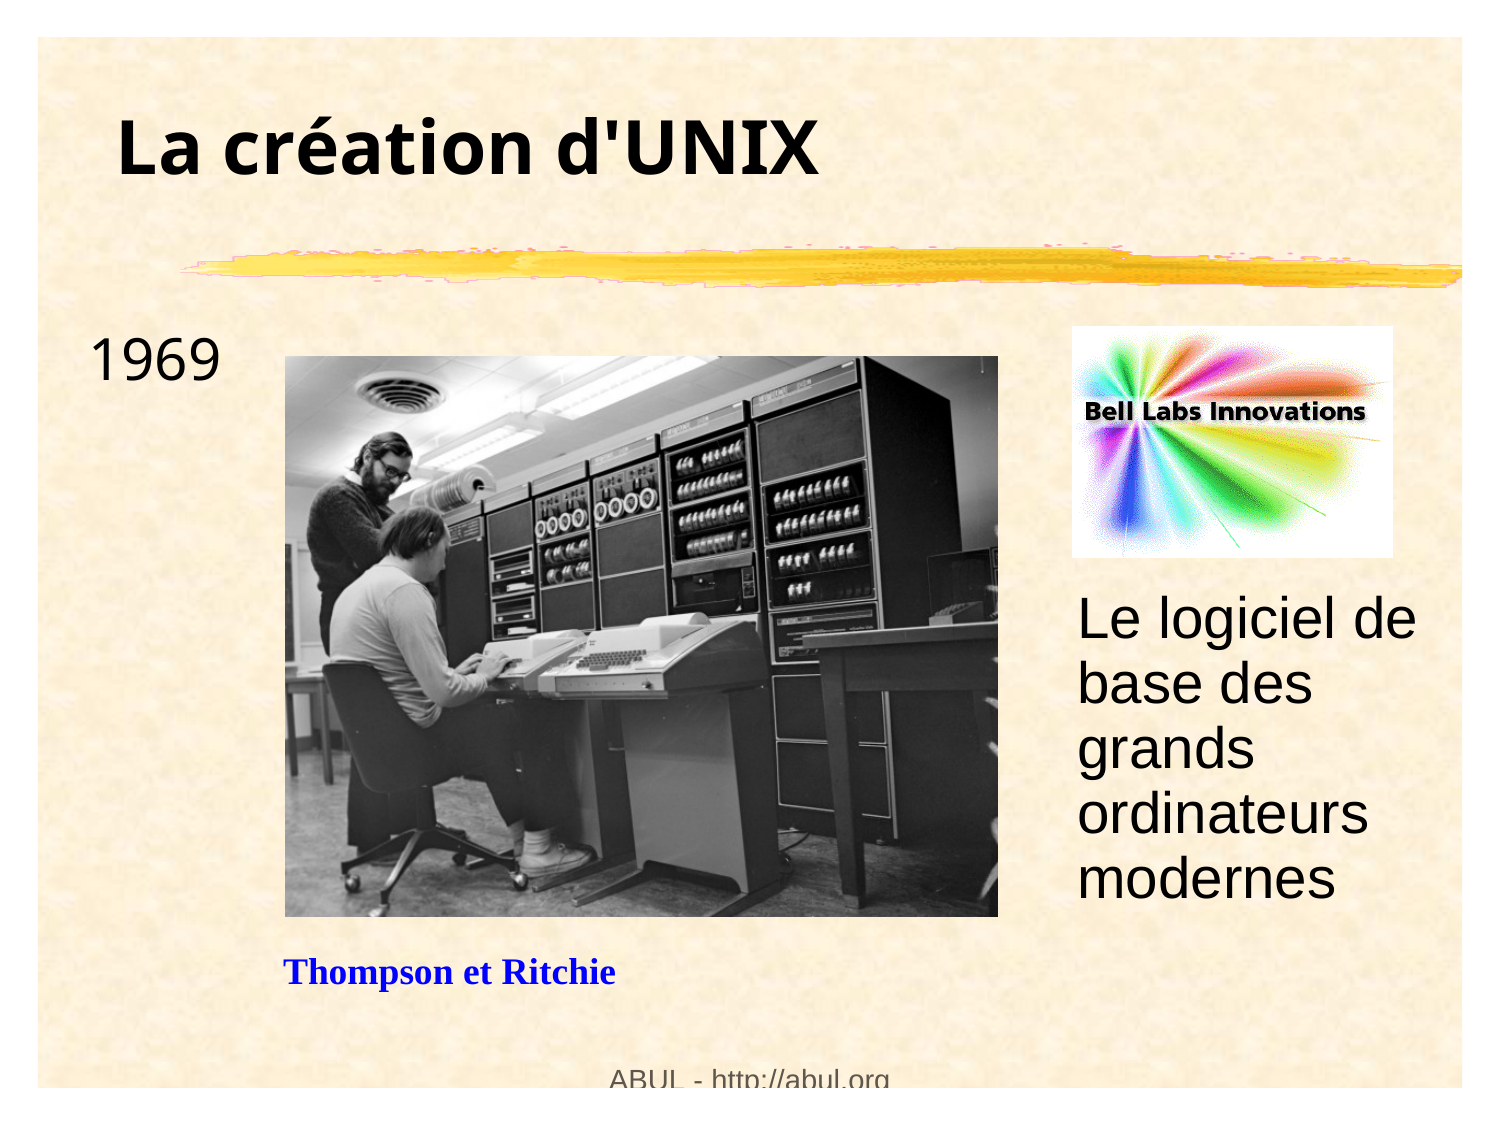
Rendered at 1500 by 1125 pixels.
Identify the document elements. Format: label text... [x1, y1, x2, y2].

text_box 1969 [85, 317, 225, 398]
picture [748, 1076, 755, 1088]
text_box Thompson et Ritchie [283, 951, 816, 1001]
picture [37, 37, 1463, 1088]
picture [878, 1076, 886, 1088]
picture [732, 1076, 737, 1088]
picture [612, 1084, 624, 1088]
text_box Le logiciel de base des grands ordinateurs modernes [1062, 578, 1453, 957]
picture [614, 1073, 621, 1082]
picture [788, 1082, 795, 1088]
picture [716, 1076, 723, 1088]
title La création d'UNIX [101, 31, 1312, 260]
picture [633, 1072, 642, 1078]
picture [806, 1076, 813, 1088]
picture [633, 1081, 643, 1088]
picture [852, 1076, 860, 1088]
